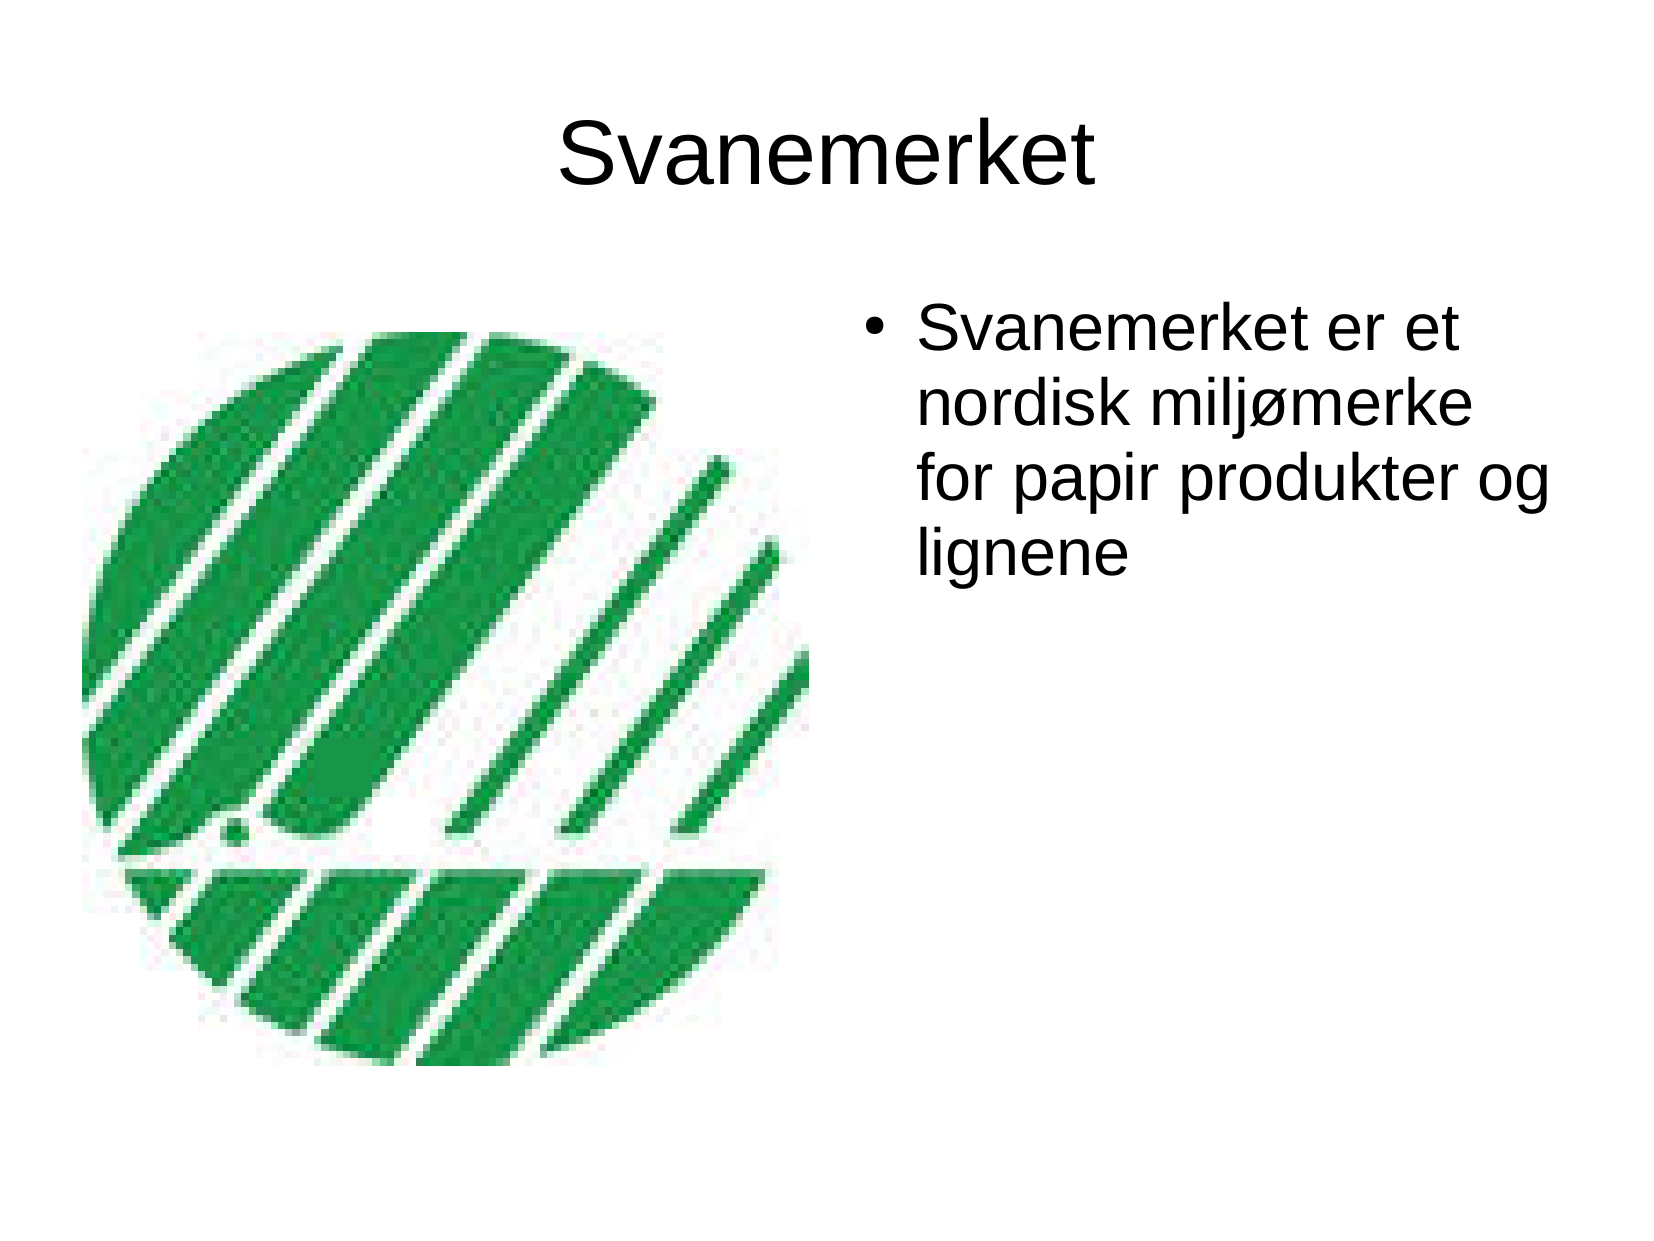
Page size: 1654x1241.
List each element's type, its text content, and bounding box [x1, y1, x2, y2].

list Svanemerket er et nordisk miljømerke for papir produkter og lignene [845, 290, 1572, 1094]
title Svanemerket [82, 56, 1571, 250]
picture [82, 332, 809, 1067]
